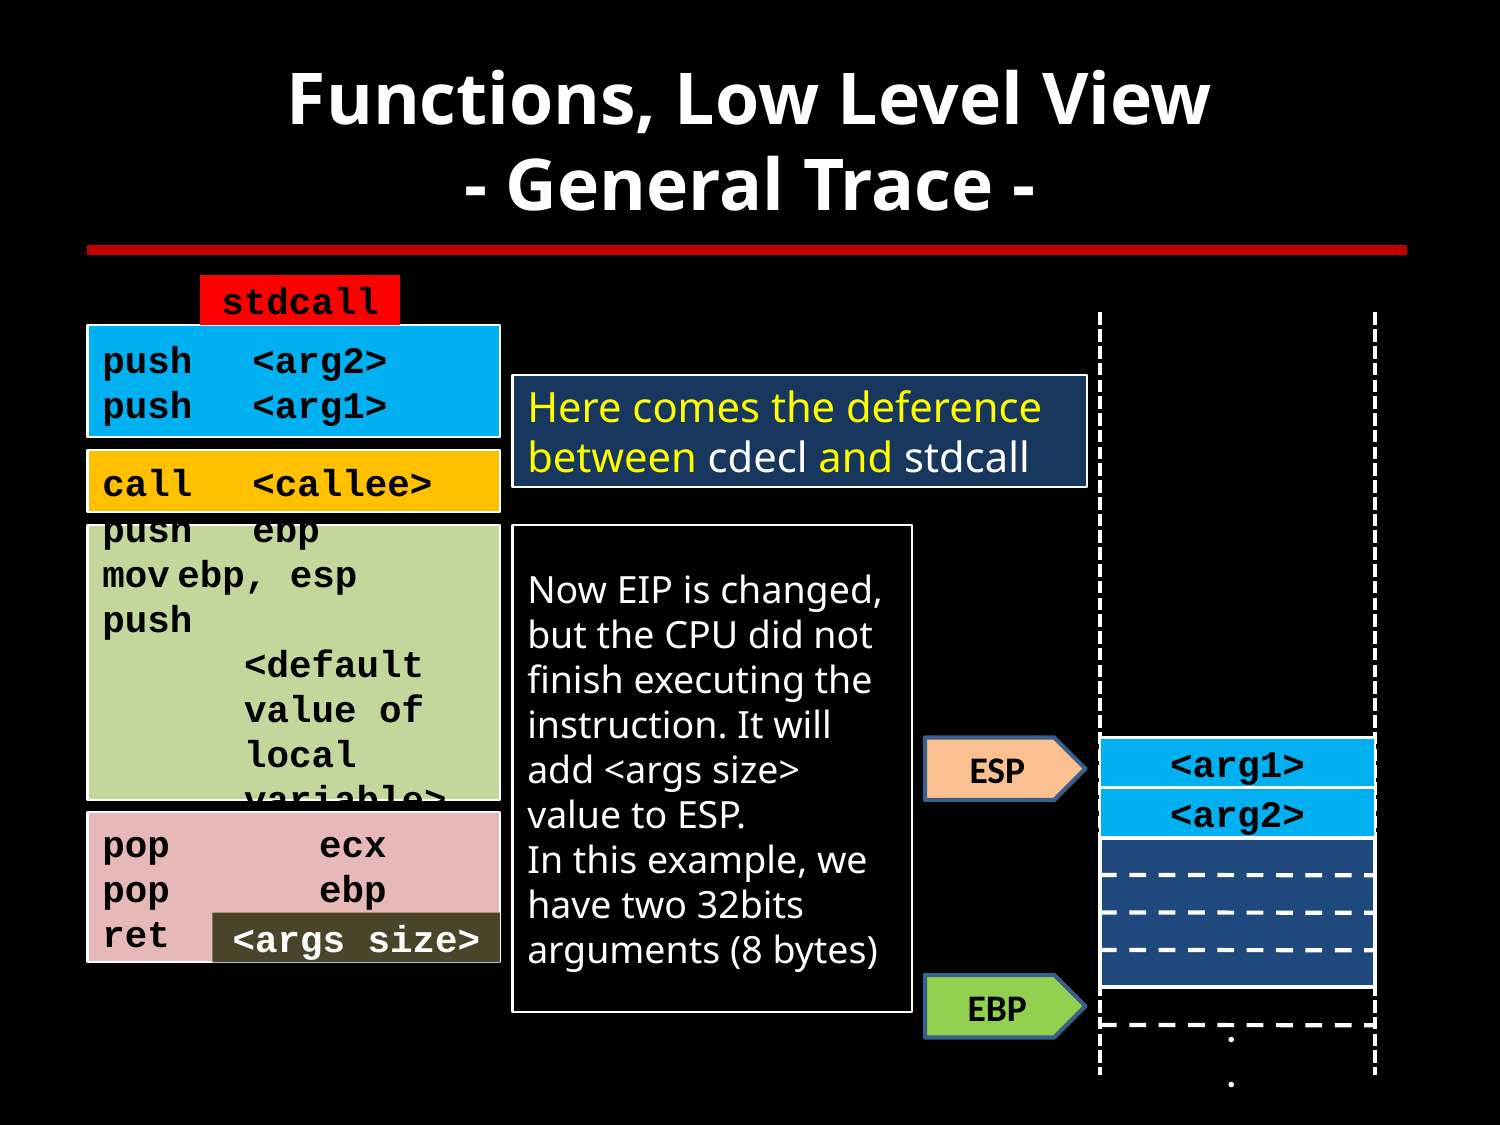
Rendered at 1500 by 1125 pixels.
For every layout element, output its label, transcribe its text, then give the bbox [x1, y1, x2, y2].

text_box EBP [924, 974, 1086, 1038]
text_box ESP [924, 737, 1086, 800]
text_box push <arg2> push <arg1> [87, 324, 500, 438]
text_box <args size> [212, 912, 500, 963]
text_box stdcall [200, 275, 400, 325]
text_box <arg2> [1100, 788, 1375, 838]
text_box [1100, 838, 1375, 988]
text_box Here comes the deference between cdecl and stdcall [512, 375, 1088, 488]
text_box push ebp mov ebp, esp push <default value of local variable> [87, 525, 500, 800]
text_box pop ecx pop ebp ret [87, 812, 500, 963]
text_box call <callee> [87, 449, 500, 513]
text_box <arg1> [1100, 737, 1375, 788]
text_box . . [1087, 1012, 1375, 1088]
title Functions, Low Level View - General Trace - [75, 45, 1425, 233]
text_box Now EIP is changed, but the CPU did not finish executing the instruction. It will add <args size> value to ESP. In this example, we have two 32bits arguments (8 bytes) [512, 525, 913, 1013]
